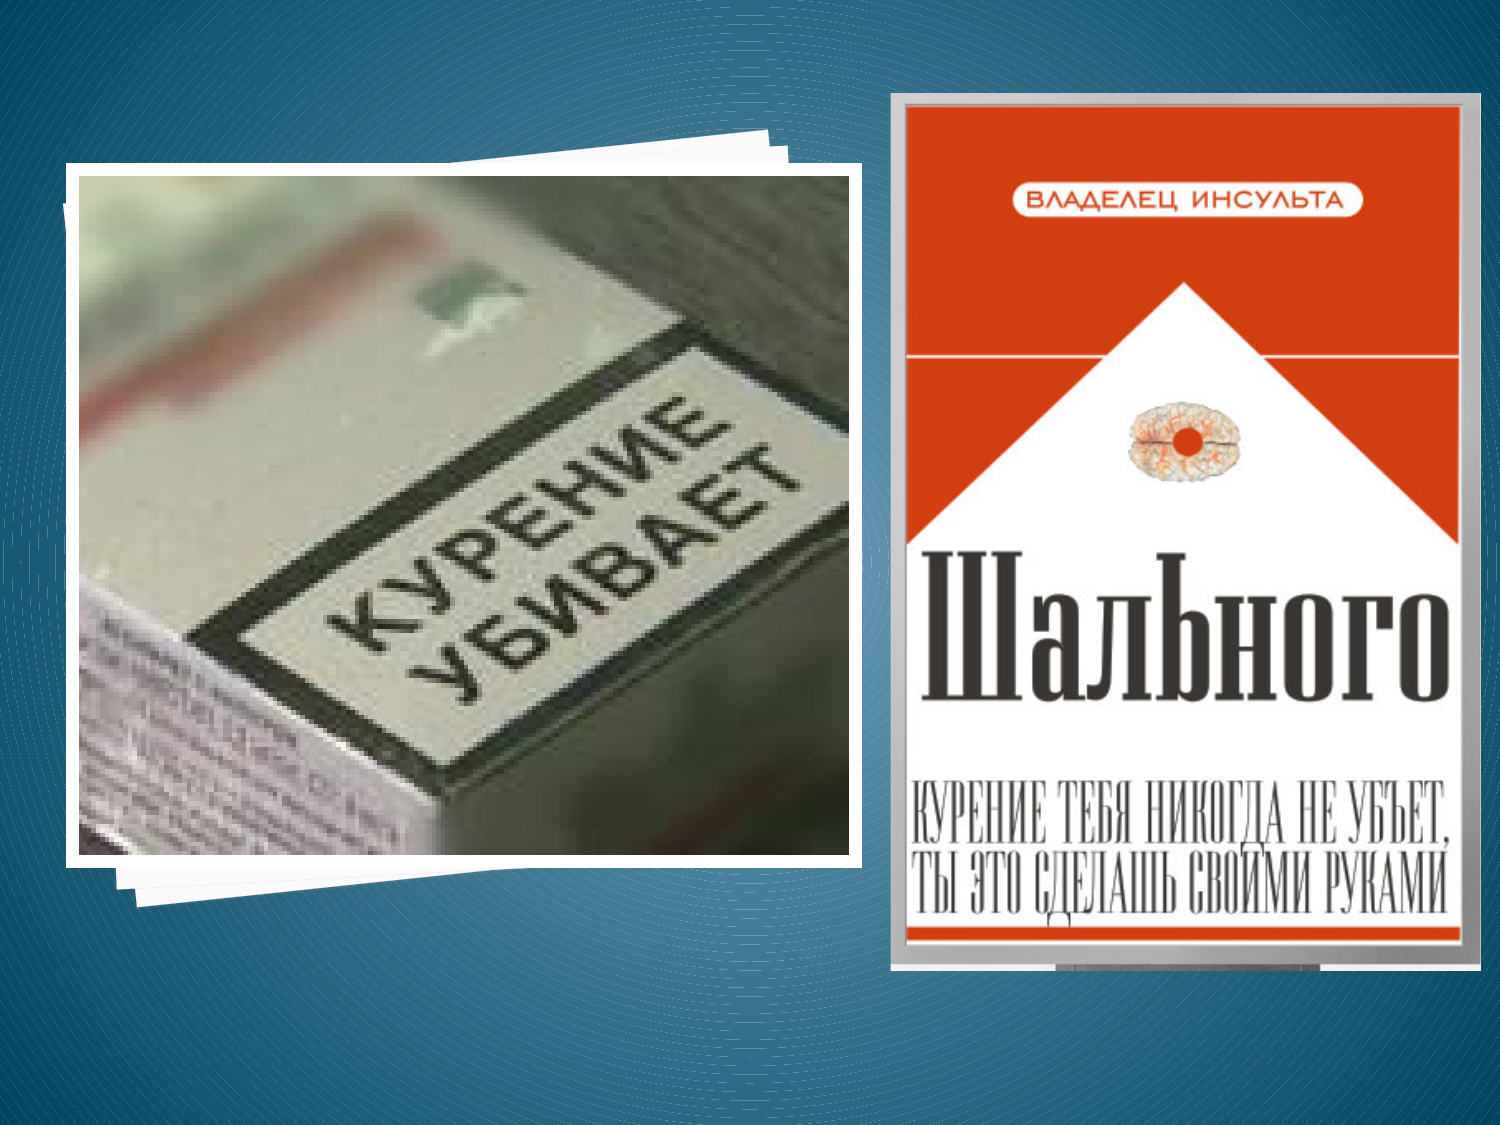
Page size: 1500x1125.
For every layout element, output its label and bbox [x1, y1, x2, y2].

picture [890, 93, 1481, 971]
picture [78, 175, 850, 856]
